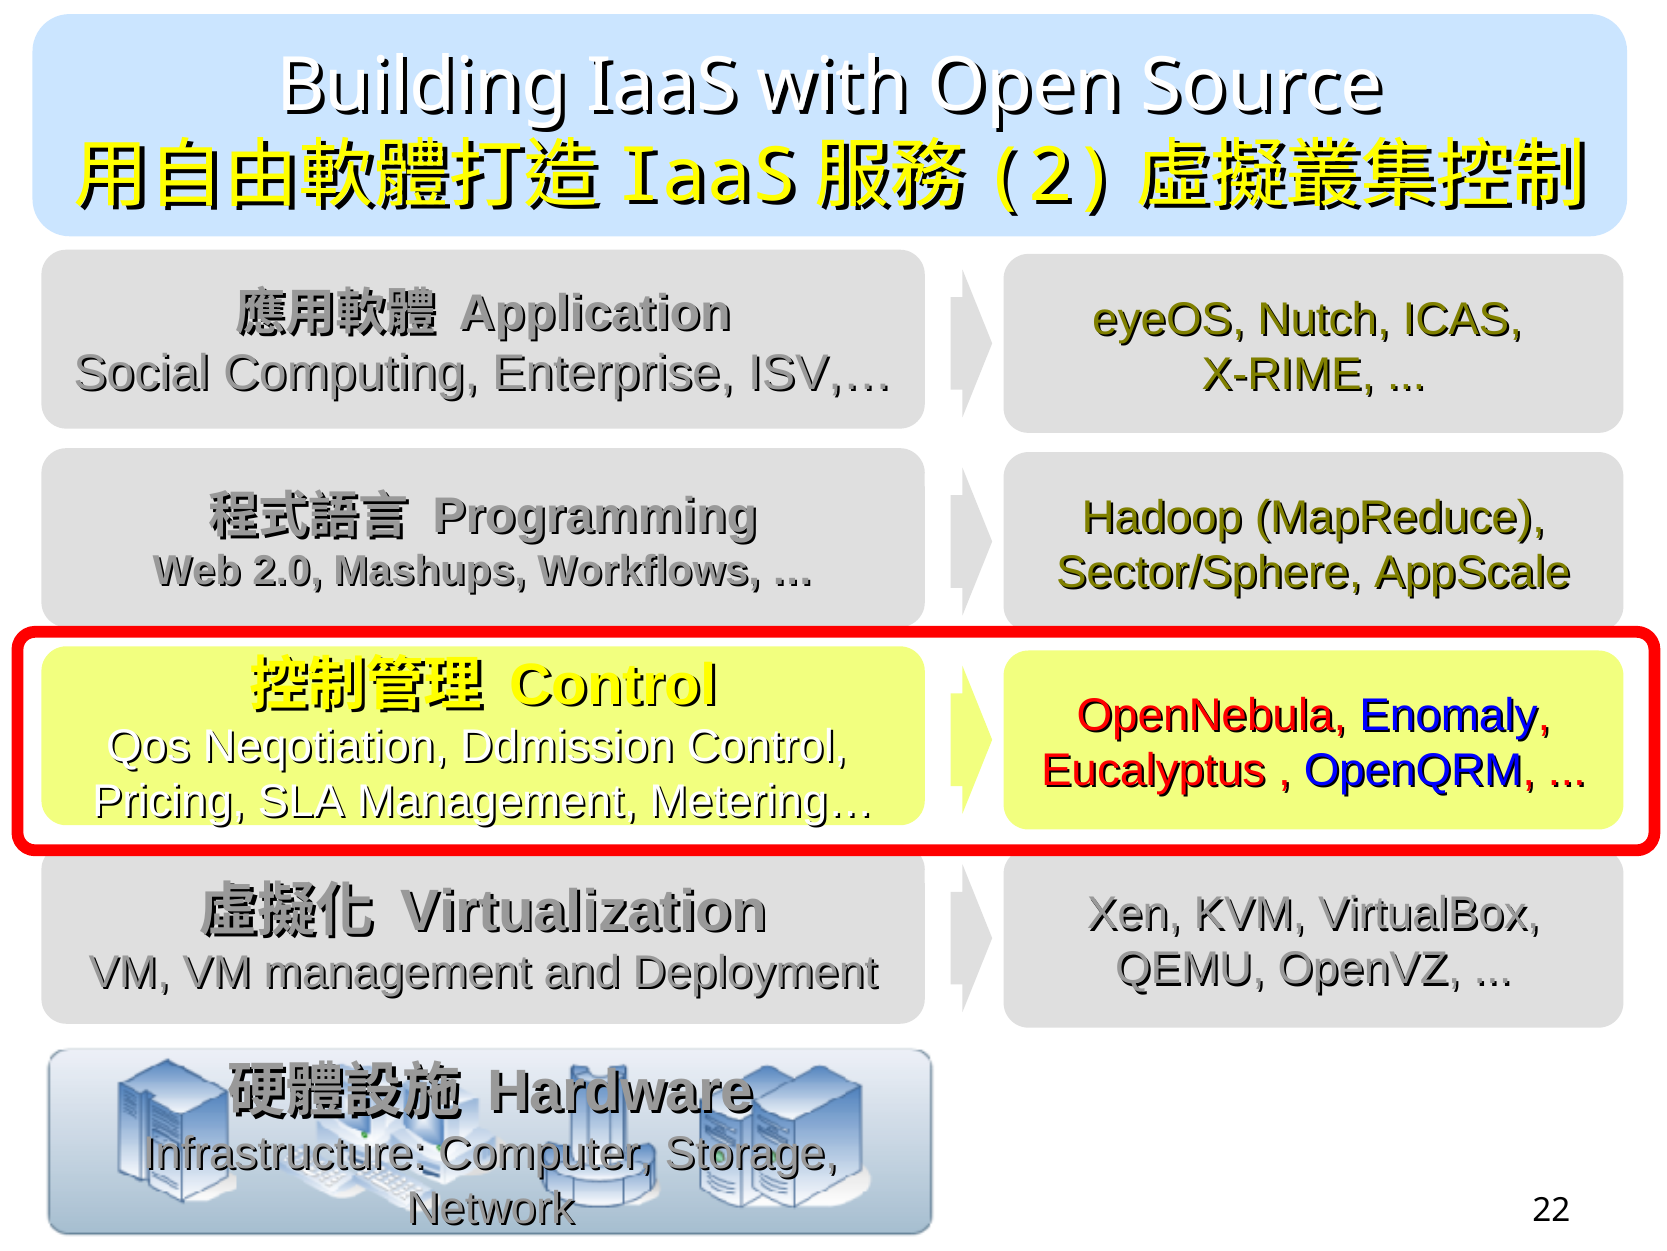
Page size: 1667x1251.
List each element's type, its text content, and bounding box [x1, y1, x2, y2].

text_box eyeOS, Nutch, ICAS, X-RIME, ... [1003, 253, 1624, 433]
text_box Building IaaS with Open Source 用自由軟體打造IaaS服務(2)虛擬叢集控制 [32, 14, 1628, 237]
text_box [950, 665, 993, 814]
text_box [950, 864, 993, 1013]
text_box Hadoop (MapReduce), Sector/Sphere, AppScale [1003, 452, 1624, 625]
text_box [950, 269, 993, 418]
text_box OpenNebula, Enomaly, Eucalyptus , OpenQRM, ... [1003, 650, 1624, 830]
text_box [950, 467, 993, 616]
text_box Xen, KVM, VirtualBox, QEMU, OpenVZ, ... [1003, 857, 1624, 1028]
text_box 程式語言 Programming Web 2.0, Mashups, Workflows, … [41, 448, 925, 625]
text_box 控制管理 Control Qos Neqotiation, Ddmission Control, Pricing, SLA Management, Metering… [41, 646, 925, 826]
text_box 應用軟體 Application Social Computing, Enterprise, ISV,… [41, 249, 925, 429]
text_box 虛擬化 Virtualization VM, VM management and Deployment [41, 857, 925, 1024]
text_box 硬體設施 Hardware Infrastructure: Computer, Storage, Network [41, 1043, 940, 1242]
